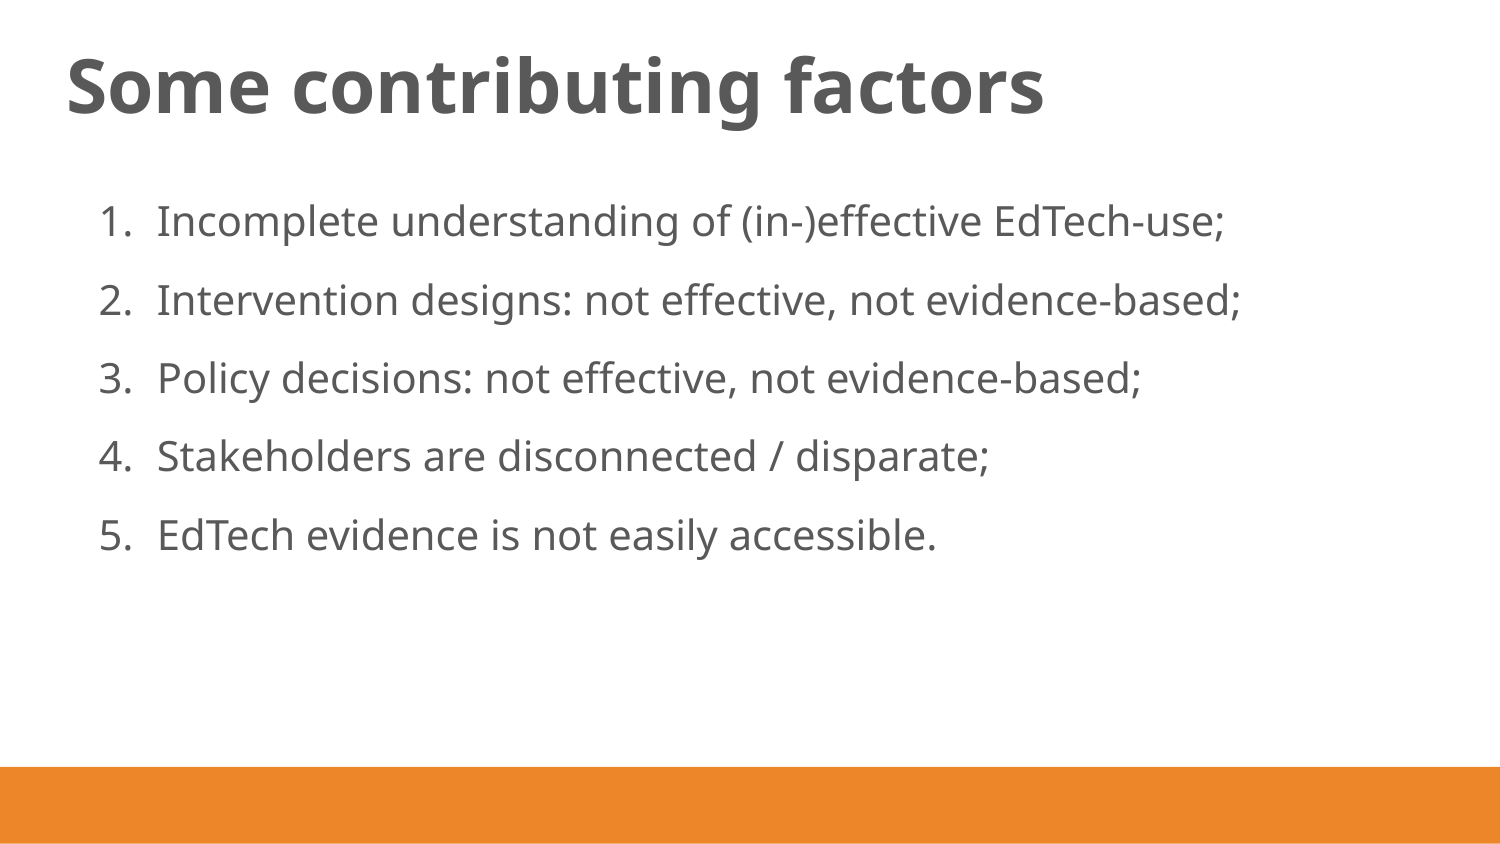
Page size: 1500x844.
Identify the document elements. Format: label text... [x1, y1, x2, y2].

title Some contributing factors [51, 23, 1449, 141]
text_box Incomplete understanding of (in-)effective EdTech-use; Intervention designs: not effective, not evidence-based; Policy decisions: not effective, not evidence-based; Stakeholders are disconnected / disparate; EdTech evidence is not easily accessible. [66, 172, 1413, 613]
